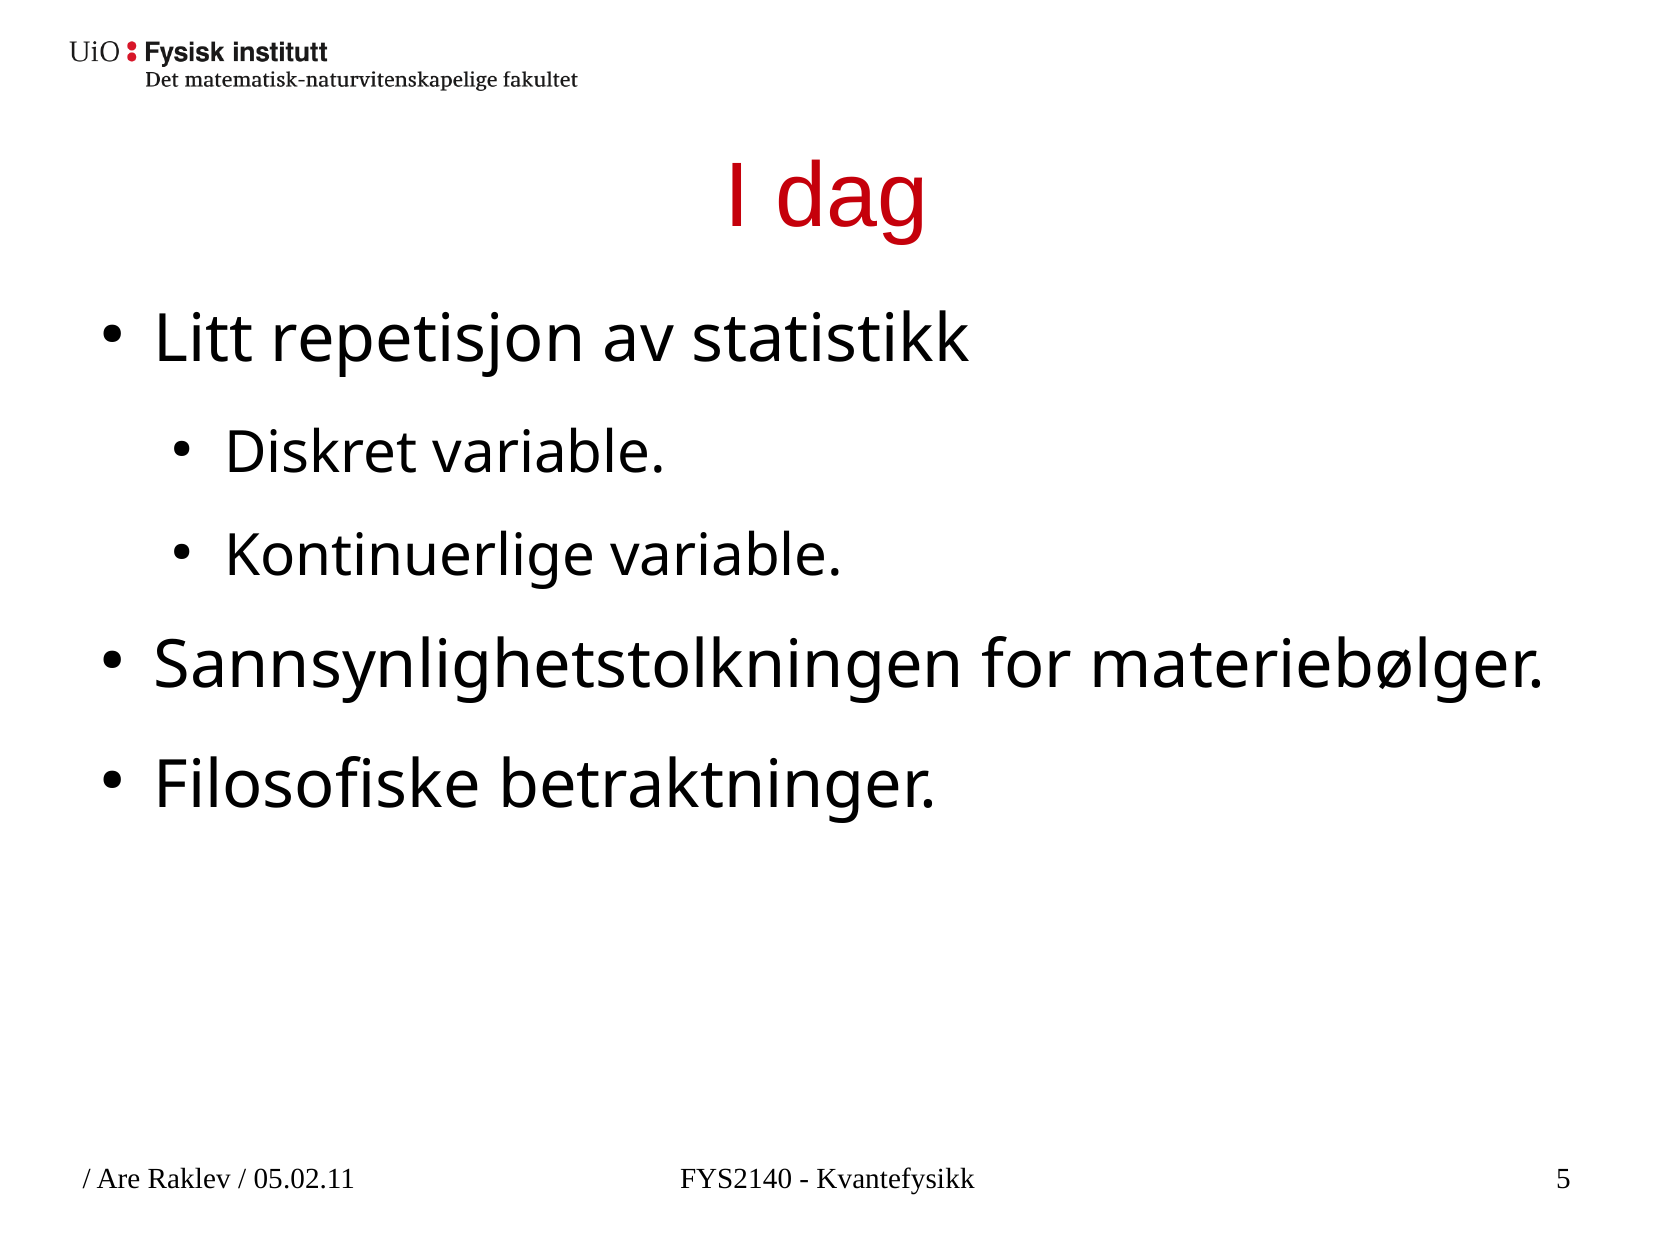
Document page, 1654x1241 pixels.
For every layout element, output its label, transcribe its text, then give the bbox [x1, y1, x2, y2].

list Litt repetisjon av statistikk Diskret variable. Kontinuerlige variable. Sannsynlighetstolkningen for materiebølger. Filosofiske betraktninger. [82, 290, 1571, 1094]
title I dag [82, 90, 1571, 290]
picture [68, 37, 581, 93]
